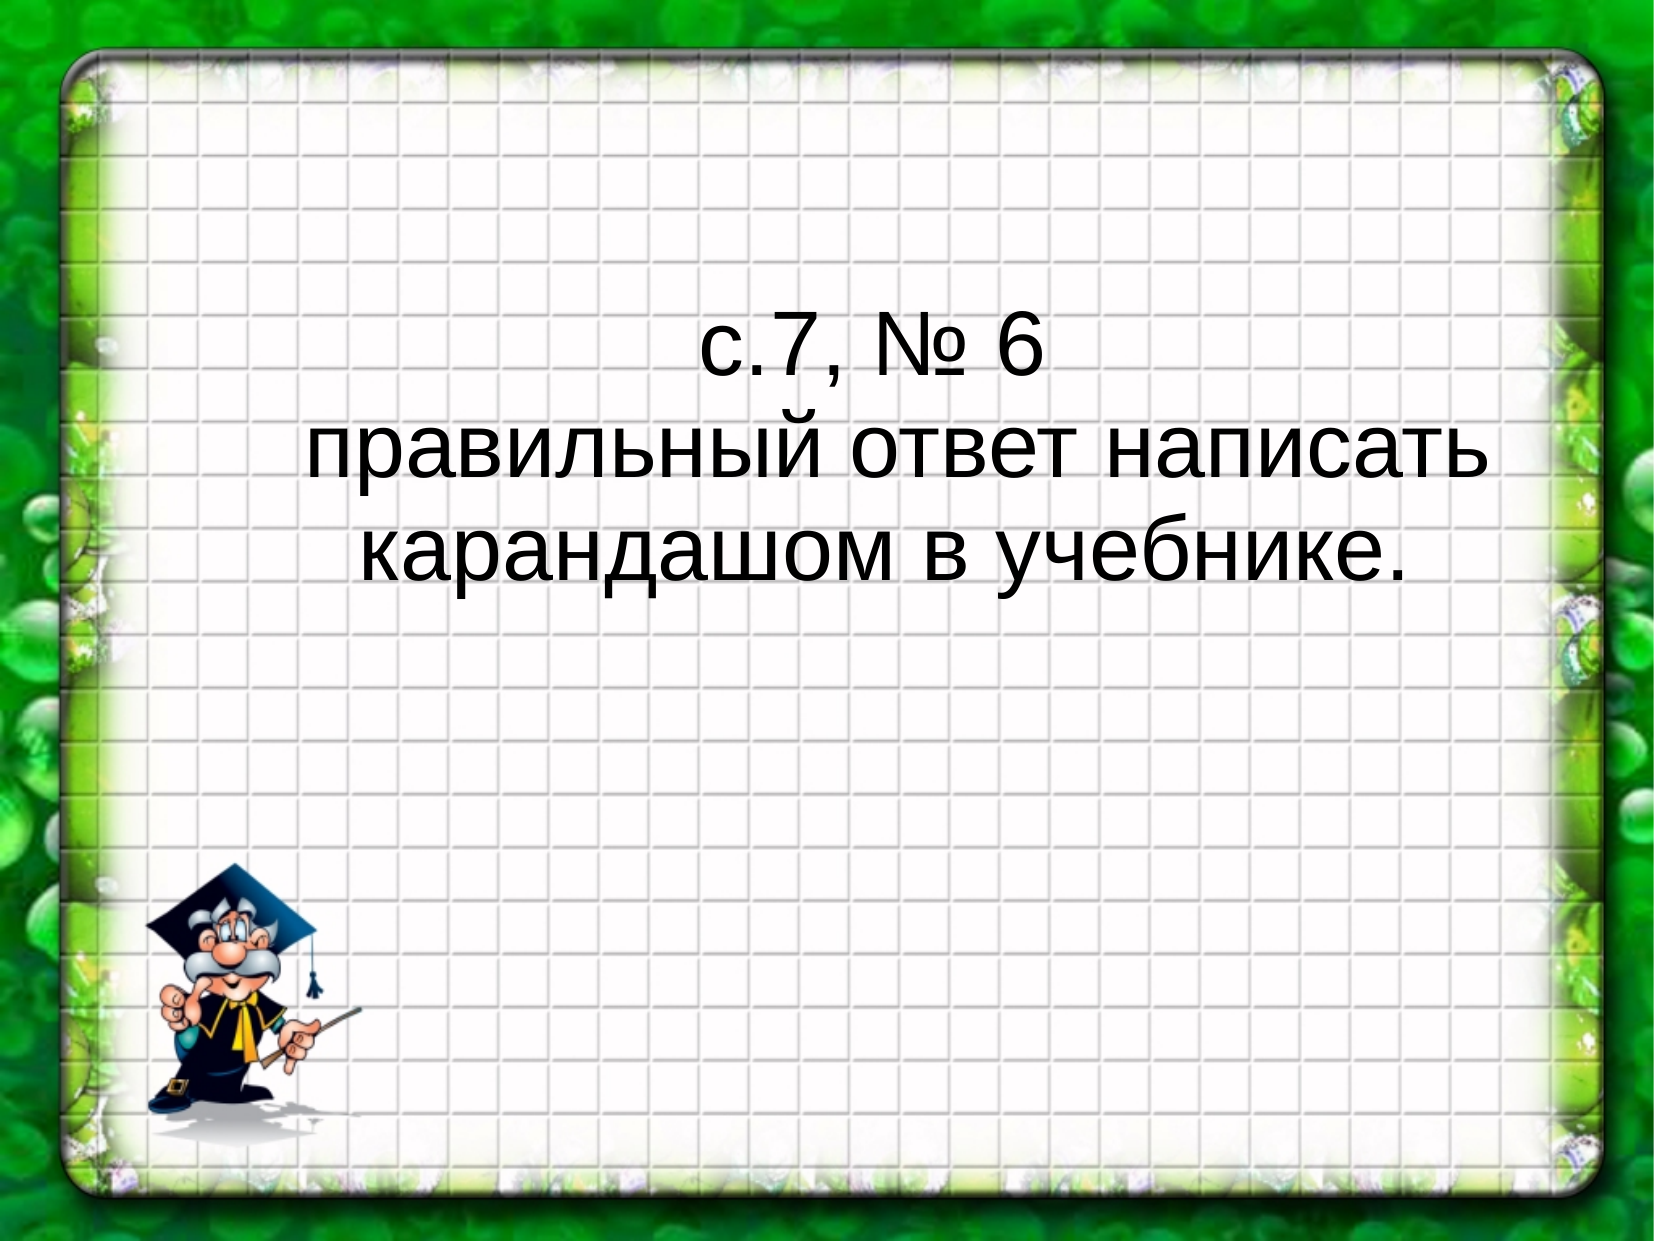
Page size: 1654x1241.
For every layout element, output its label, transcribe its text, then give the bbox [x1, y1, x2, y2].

title с.7, № 6 правильный ответ написать карандашом в учебнике. [141, 292, 1630, 600]
picture [0, 0, 1654, 1241]
